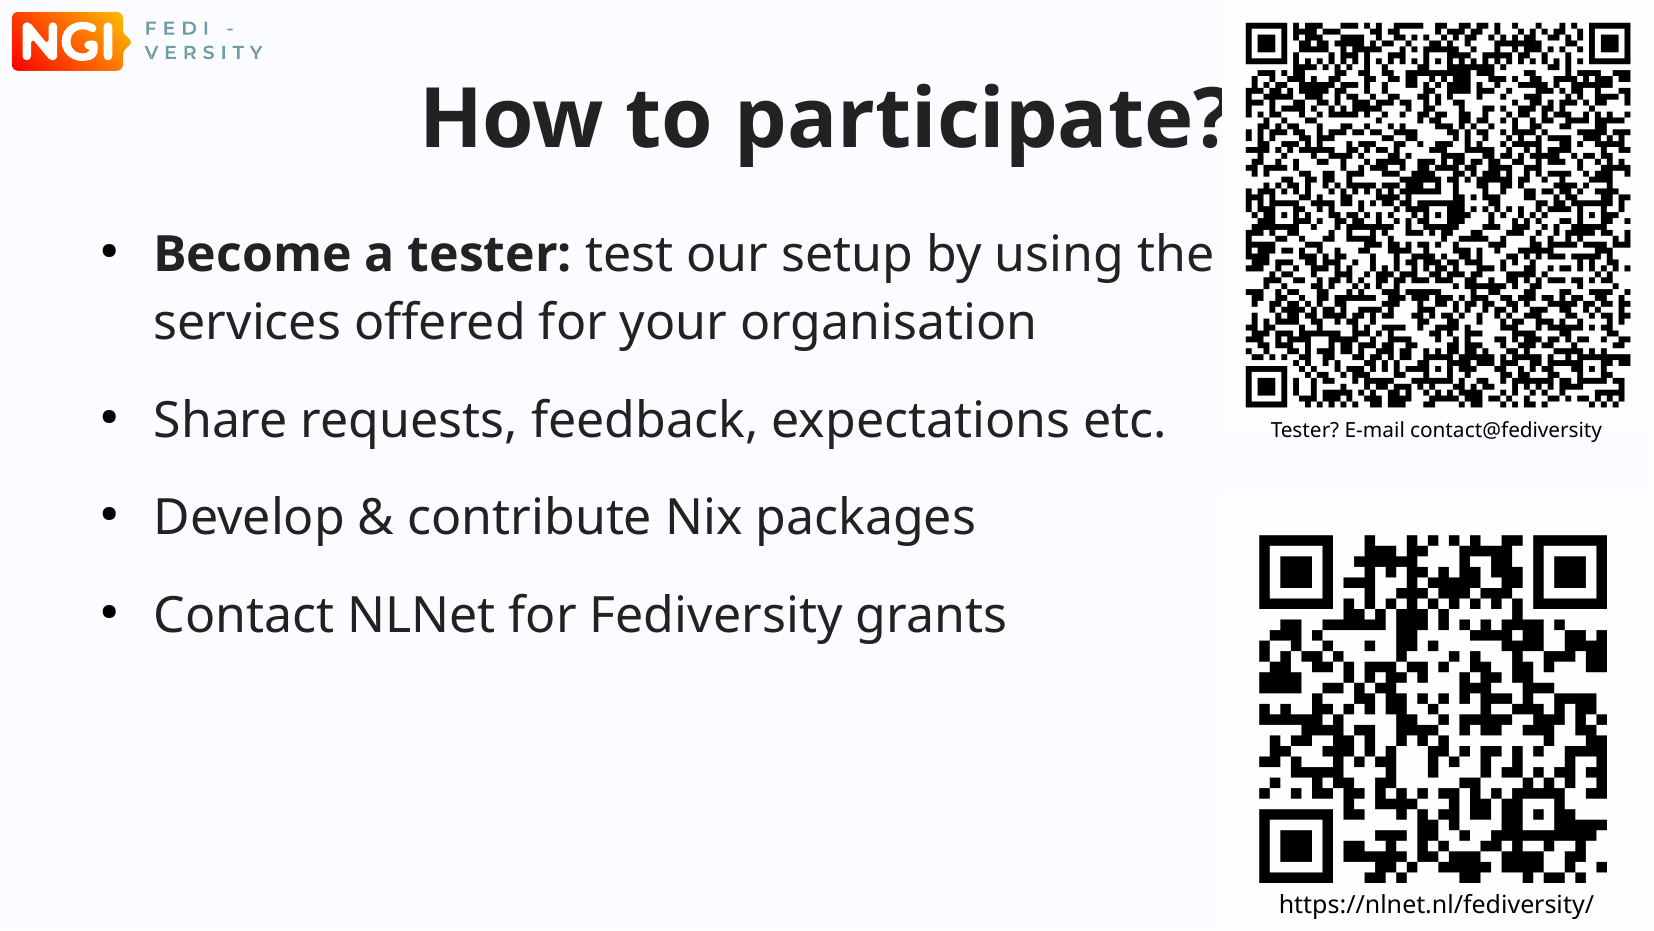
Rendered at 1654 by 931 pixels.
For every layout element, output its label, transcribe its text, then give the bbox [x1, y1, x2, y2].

list Become a tester: test our setup by using the services offered for your organisation Share requests, feedback, expectations etc. Develop & contribute Nix packages Contact NLNet for Fediversity grants [82, 217, 1241, 758]
picture [1217, 493, 1649, 925]
title How to participate? [82, 37, 1222, 193]
text_box https://nlnet.nl/fediversity/ [1264, 879, 1603, 929]
picture [1222, 0, 1654, 431]
text_box Tester? E-mail contact@fediversity [1256, 407, 1621, 451]
